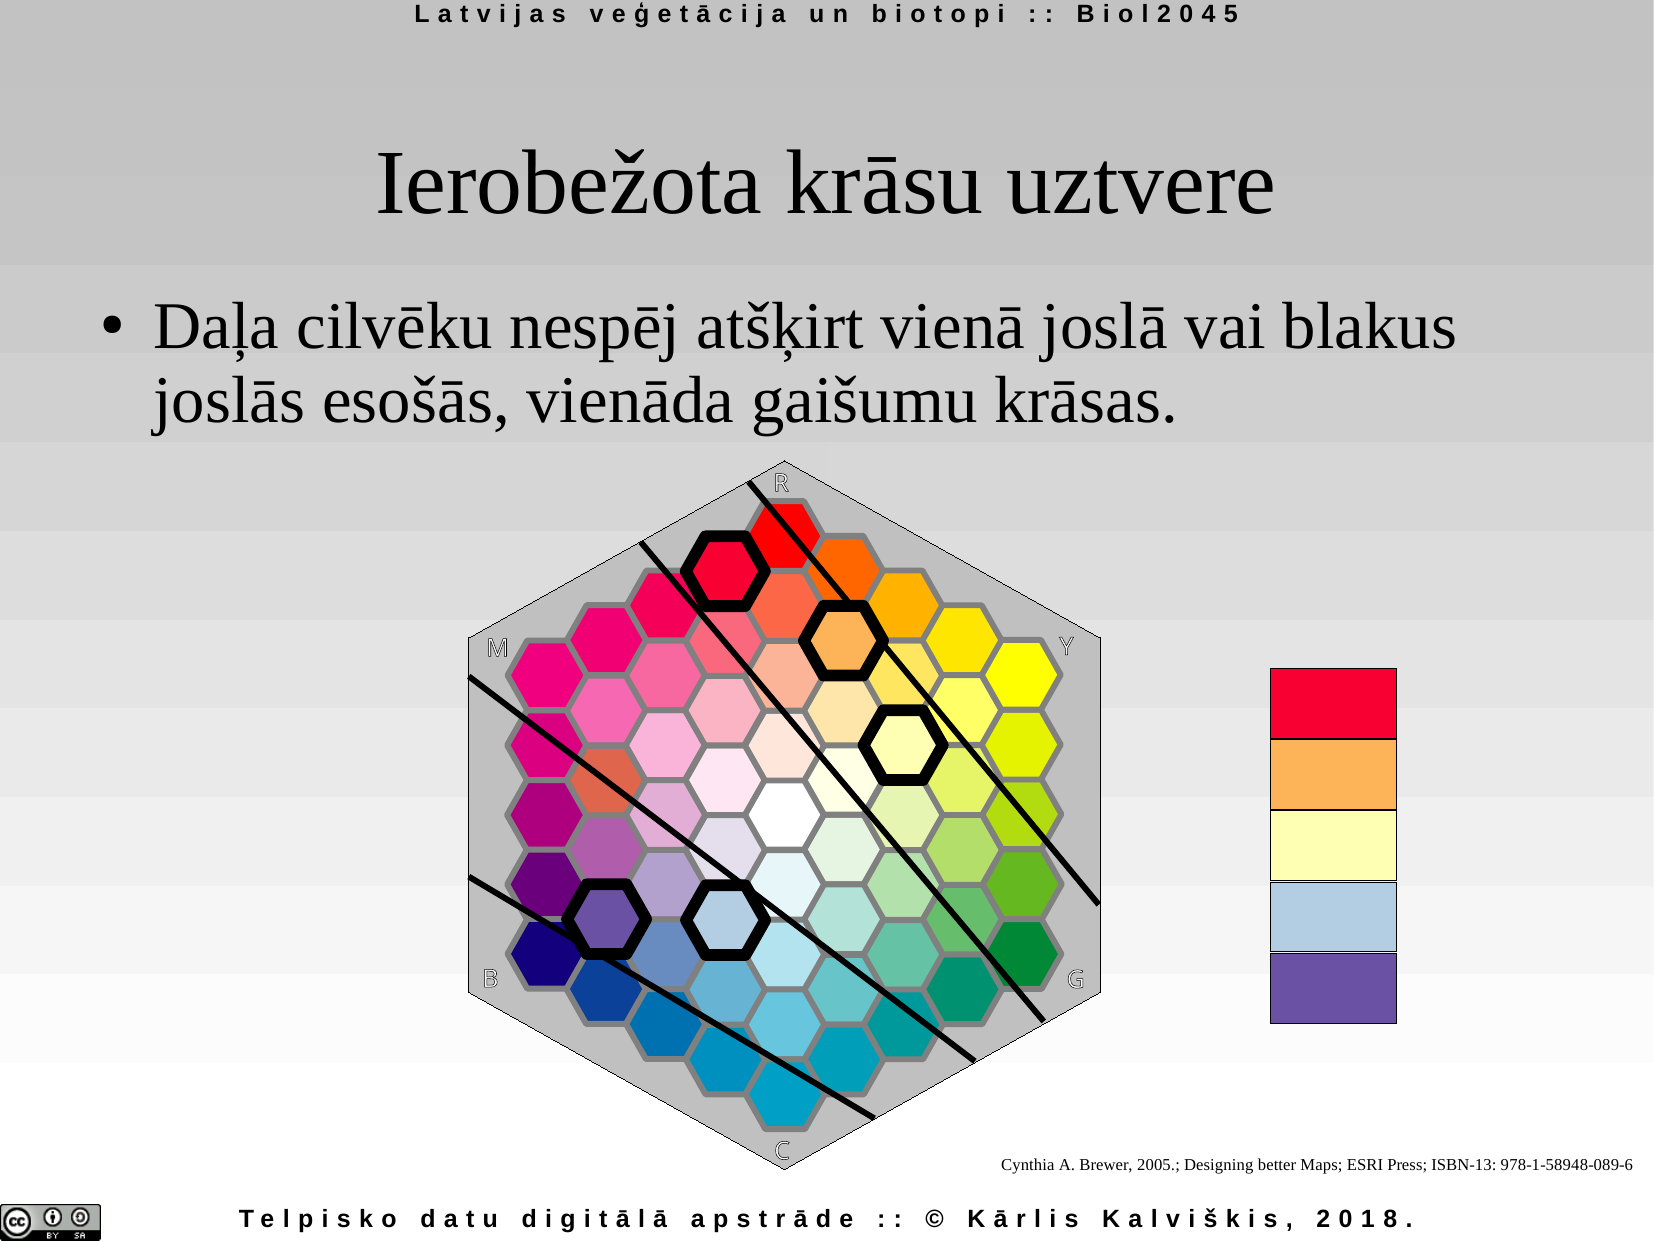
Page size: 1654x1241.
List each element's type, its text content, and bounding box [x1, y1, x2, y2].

title Ierobežota krāsu uztvere [29, 49, 1625, 296]
text_box B [482, 960, 500, 990]
picture [0, 0, 1654, 1241]
text_box M [486, 629, 510, 660]
list Daļa cilvēku nespēj atšķirt vienā joslā vai blakus joslās esošās, vienāda gaišumu krāsas. [82, 289, 1571, 1113]
text_box [683, 1113, 871, 1170]
text_box Cynthia A. Brewer, 2005.; Designing better Maps; ESRI Press; ISBN-13: 978-1-58948-089-6 [1002, 1154, 1635, 1174]
text_box C [774, 1132, 792, 1162]
text_box G [1066, 961, 1087, 991]
text_box R [773, 464, 797, 495]
text_box Y [1059, 628, 1084, 658]
text_box [873, 1113, 886, 1119]
